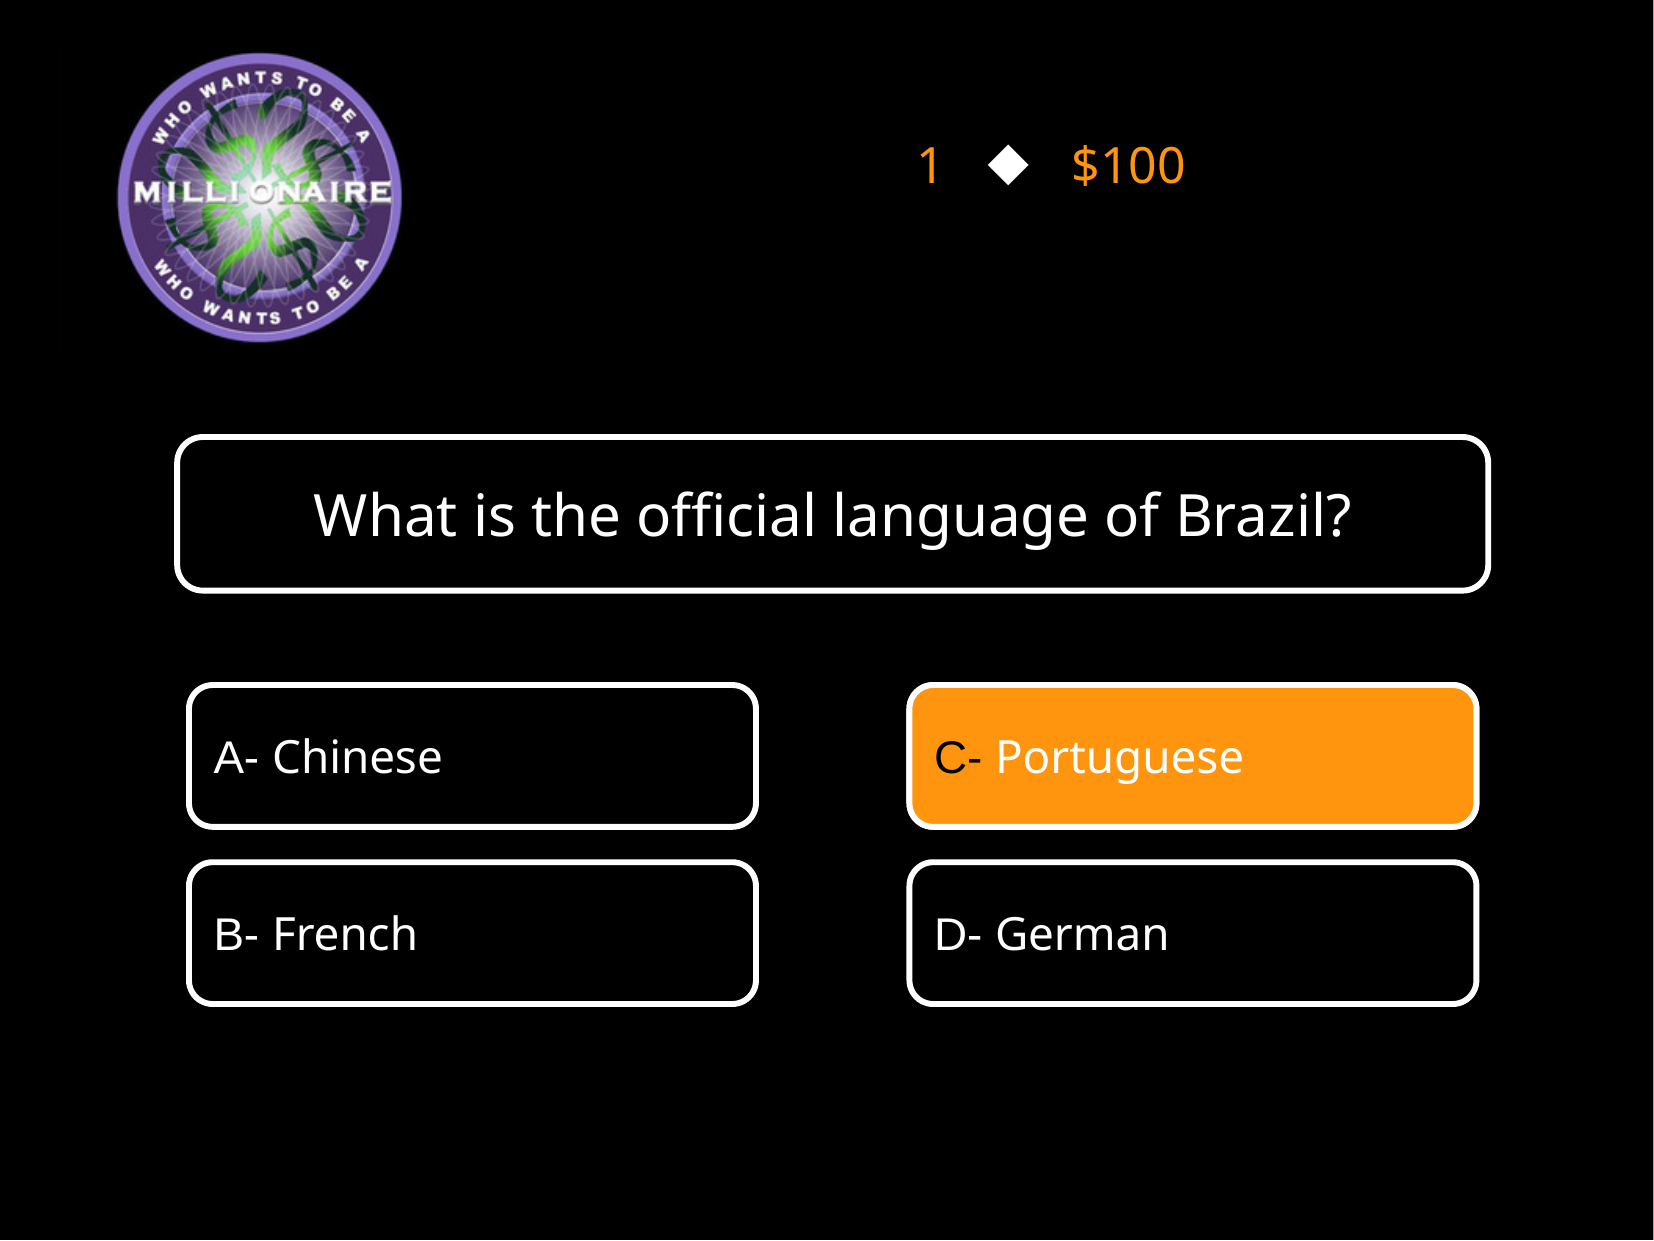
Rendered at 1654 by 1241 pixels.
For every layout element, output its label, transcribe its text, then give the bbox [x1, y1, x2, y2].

text_box D- German [909, 862, 1477, 1004]
text_box 1  $100 [774, 129, 1458, 237]
text_box A- Chinese [188, 685, 756, 827]
text_box What is the official language of Brazil? [177, 437, 1489, 591]
text_box C- Portuguese [909, 685, 1477, 827]
picture [59, 41, 477, 355]
text_box B- French [188, 862, 756, 1004]
